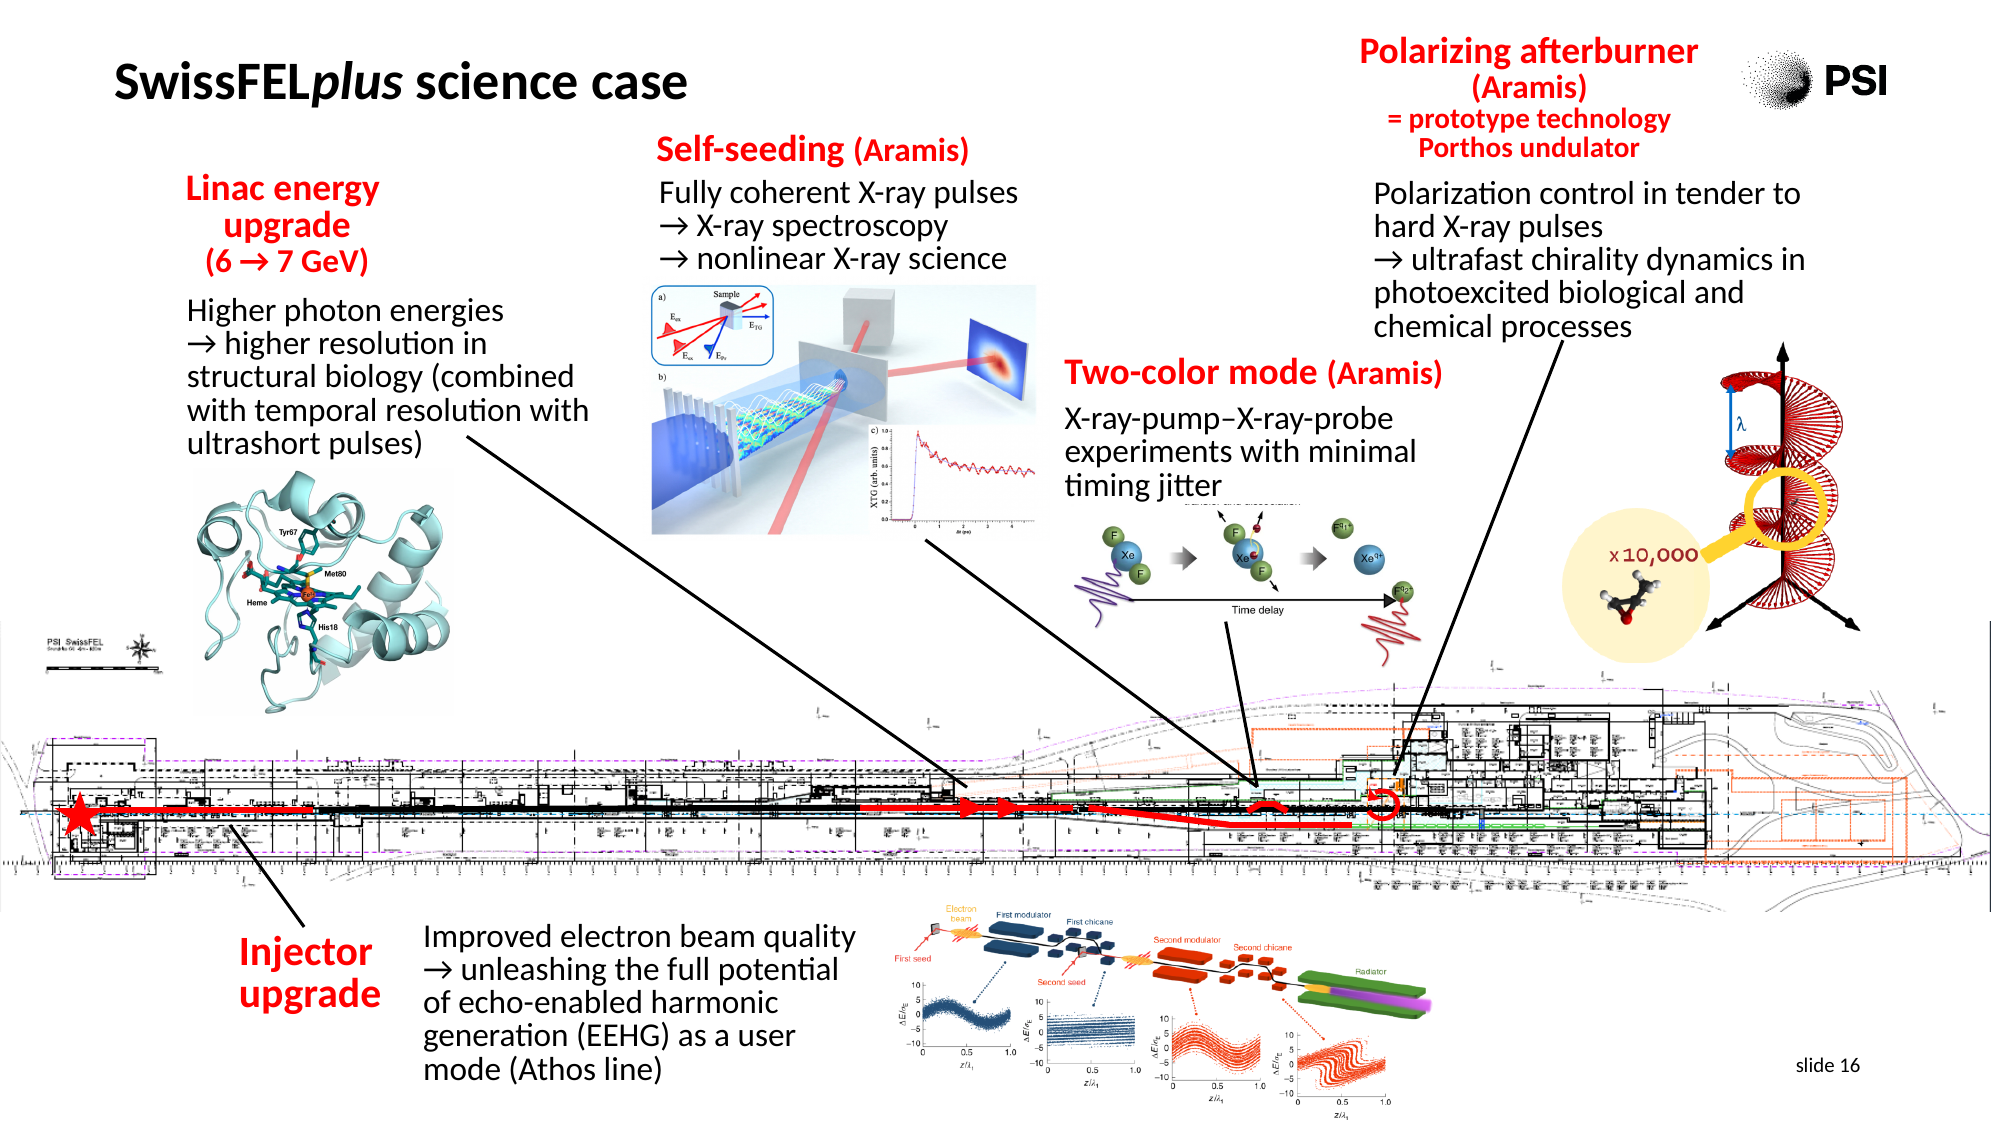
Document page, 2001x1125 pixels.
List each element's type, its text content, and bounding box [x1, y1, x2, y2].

text_box X-ray-pump–X-ray-probe experiments with minimal timing jitter [1049, 397, 1515, 512]
picture [642, 276, 1051, 541]
text_box [54, 790, 106, 837]
picture [0, 340, 1991, 1120]
text_box Injector upgrade [224, 926, 408, 1026]
text_box Polarization control in tender to hard X-ray pulses → ultrafast chirality dynamics in photoexcited biological and chemical processes [1358, 171, 1824, 353]
text_box Higher photon energies → higher resolution in structural biology (combined with temporal resolution with ultrashort pulses) [172, 288, 637, 470]
text_box Self-seeding (Aramis) [641, 126, 1036, 179]
text_box Linac energy upgrade (6 → 7 GeV) [171, 164, 445, 295]
text_box Polarizing afterburner (Aramis) = prototype technology Porthos undulator [1344, 27, 1749, 173]
text_box Two-color mode (Aramis) [1049, 349, 1474, 397]
text_box Improved electron beam quality → unleashing the full potential of echo-enabled harmonic generation (EEHG) as a user mode (Athos line) [408, 914, 873, 1096]
text_box Fully coherent X-ray pulses → X-ray spectroscopy → nonlinear X-ray science [644, 170, 1109, 286]
title SwissFELplus science case [114, 45, 1344, 118]
